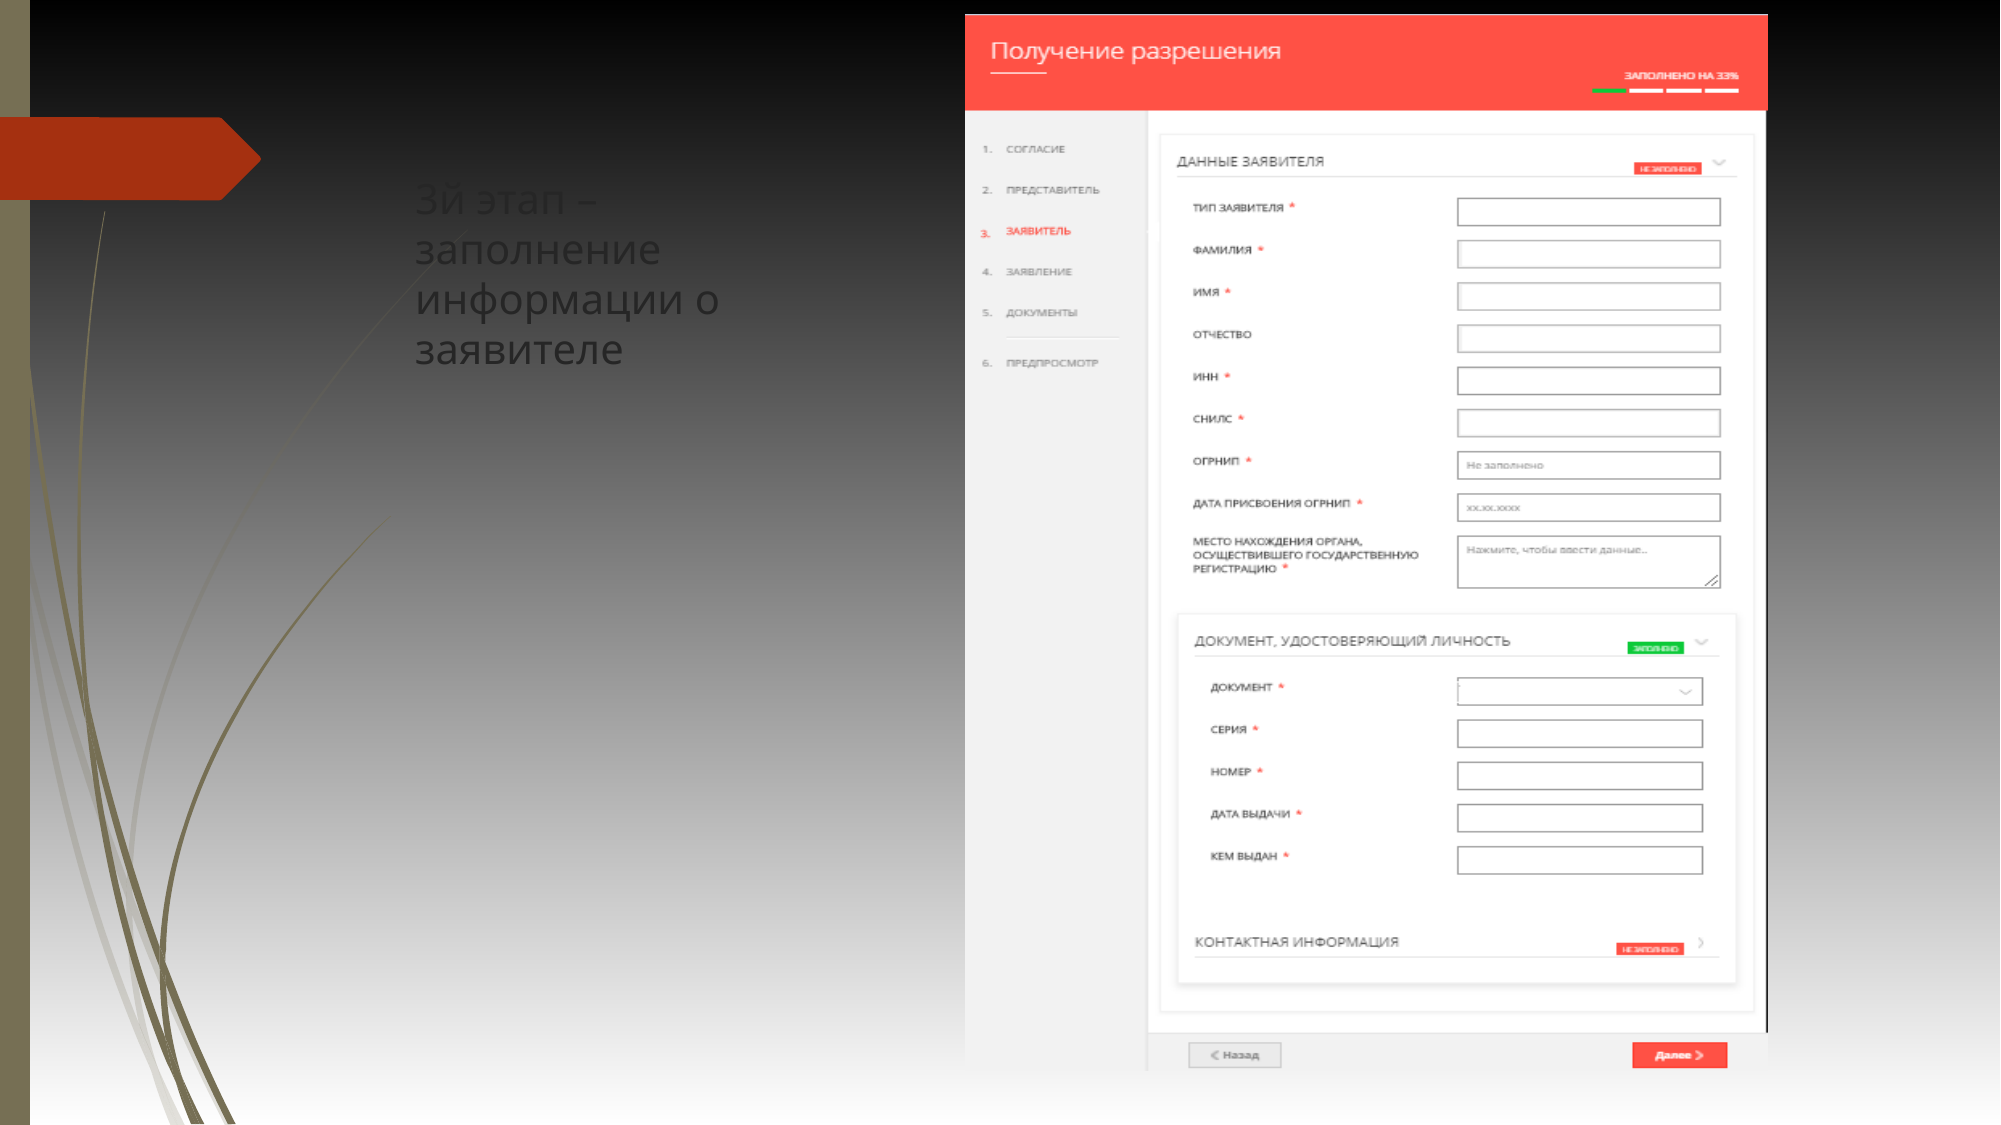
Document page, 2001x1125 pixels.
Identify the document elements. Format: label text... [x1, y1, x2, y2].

picture [965, 14, 1768, 1071]
title 3й этап – заполнение информации о заявителе [400, 165, 762, 376]
